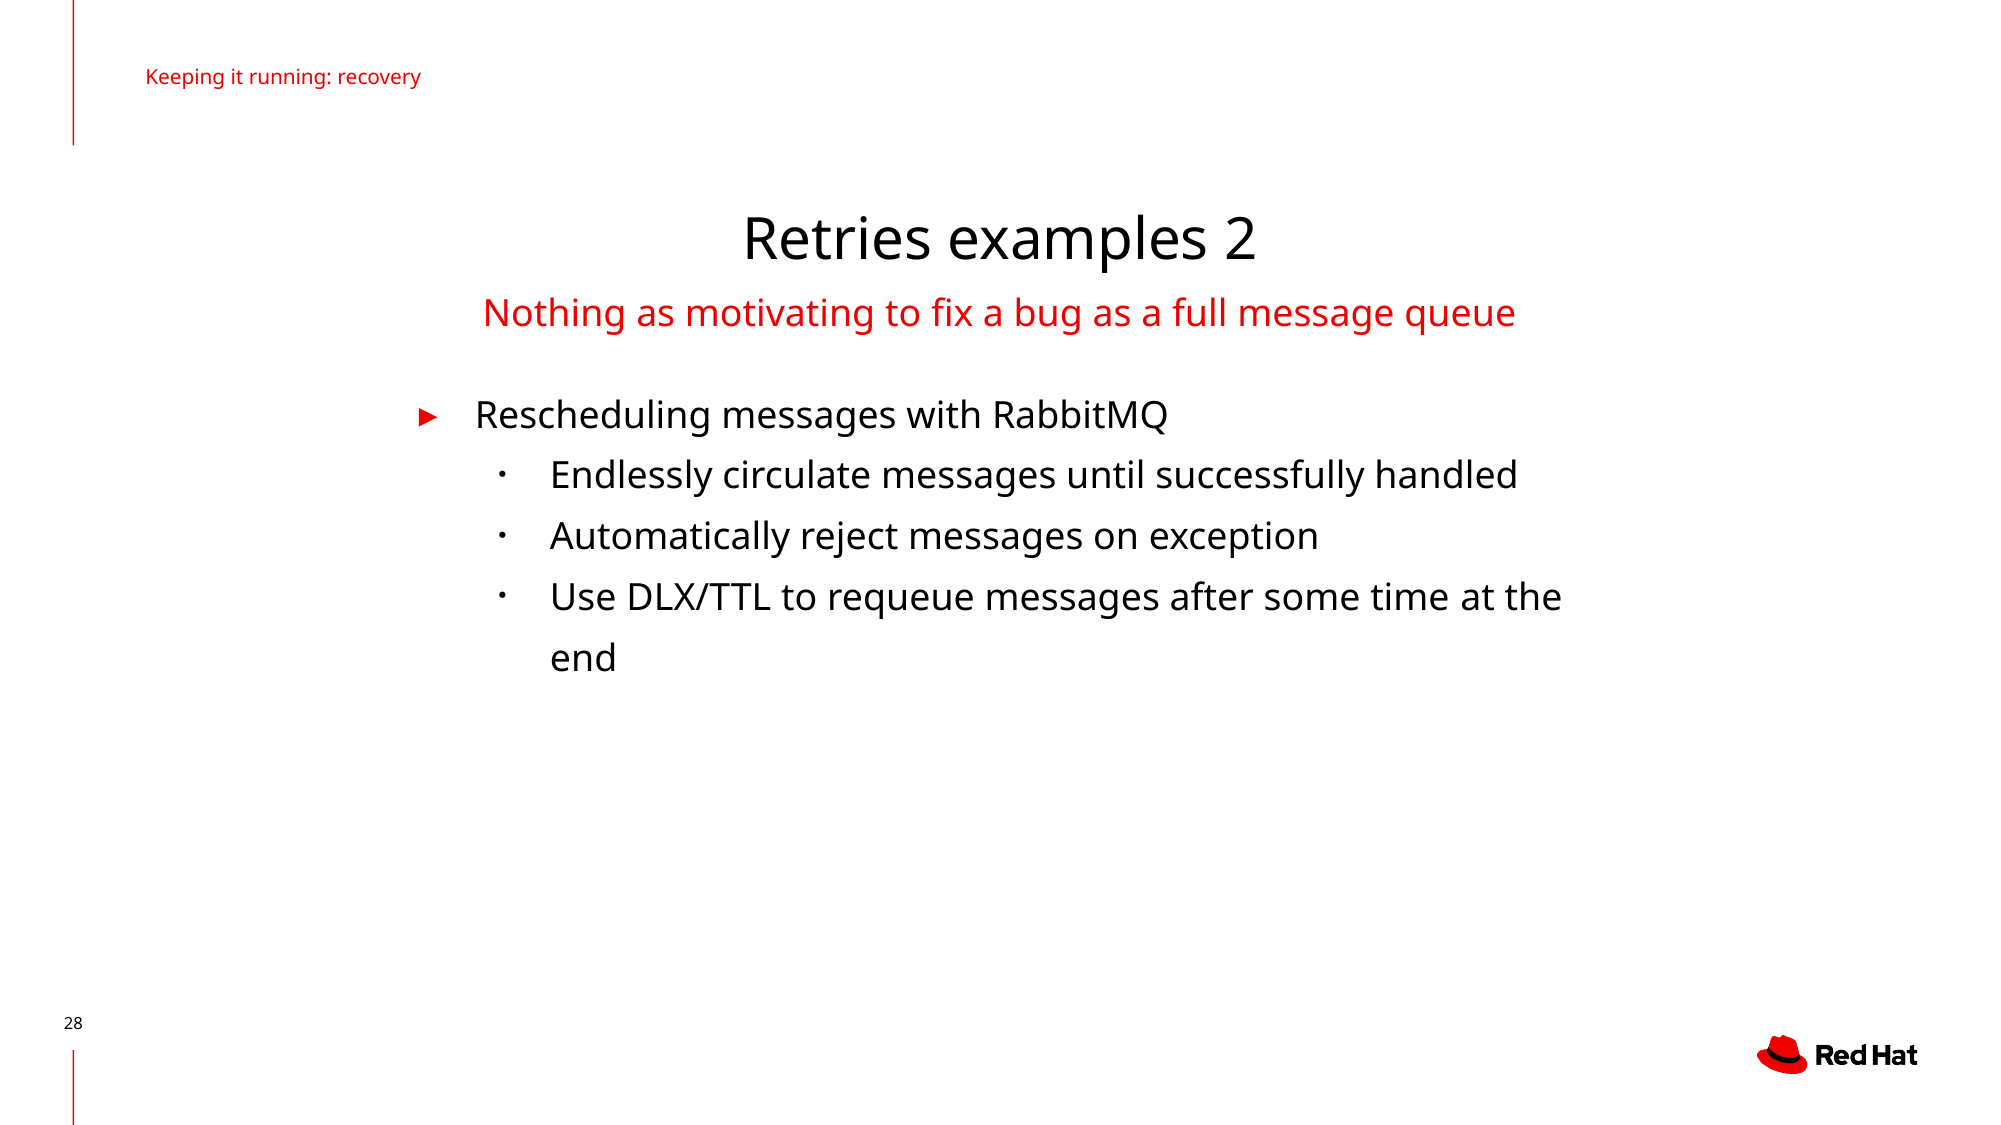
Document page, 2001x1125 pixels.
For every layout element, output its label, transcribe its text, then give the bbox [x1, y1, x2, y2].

subtitle Keeping it running: recovery [73, 9, 919, 143]
subtitle Nothing as motivating to fix a bug as a full message queue [145, 271, 1855, 320]
picture [1757, 1035, 1918, 1074]
slide_number <number> [13, 1012, 134, 1036]
list Rescheduling messages with RabbitMQ Endlessly circulate messages until successfully handled Automatically reject messages on exception Use DLX/TTL to requeue messages after some time at the end [399, 375, 1600, 975]
title Retries examples 2 [145, 180, 1855, 271]
